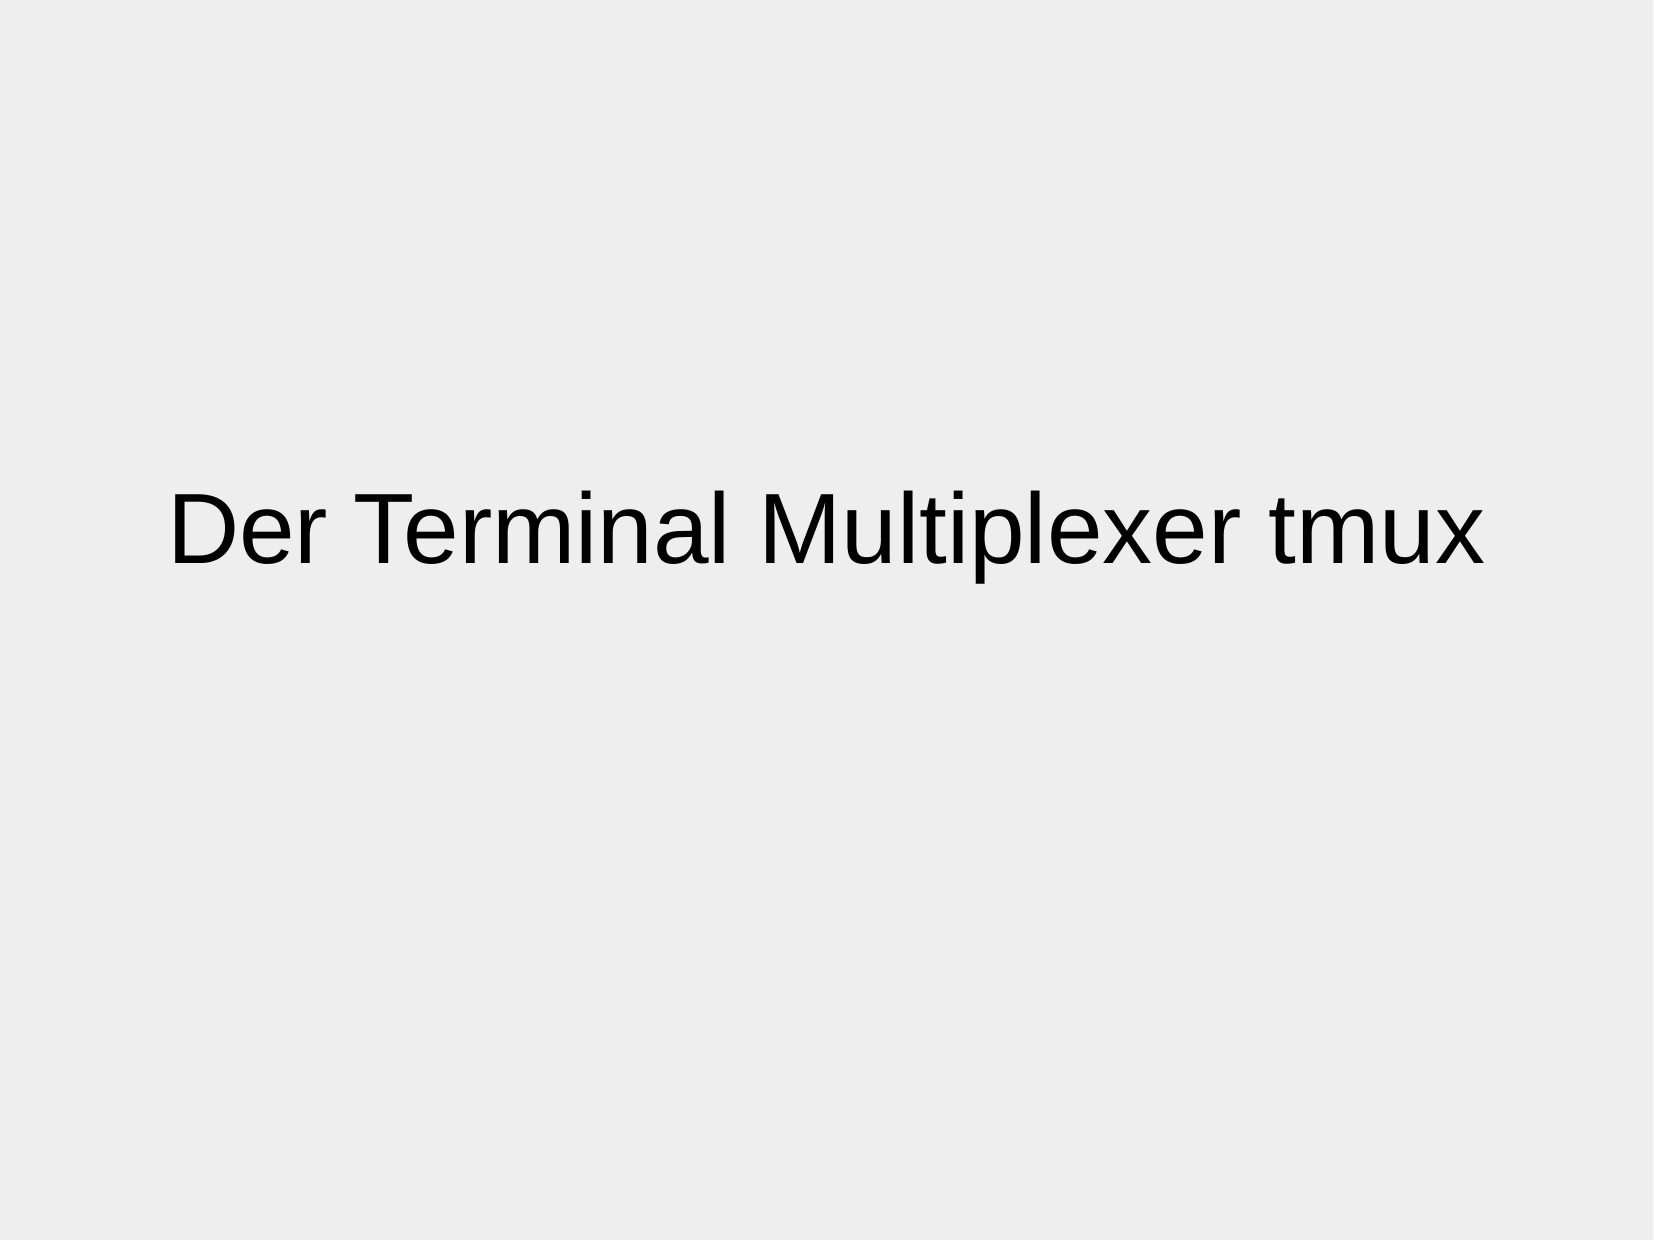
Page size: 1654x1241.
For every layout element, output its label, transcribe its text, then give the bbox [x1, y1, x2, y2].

subtitle Der Terminal Multiplexer tmux [82, 49, 1571, 1010]
